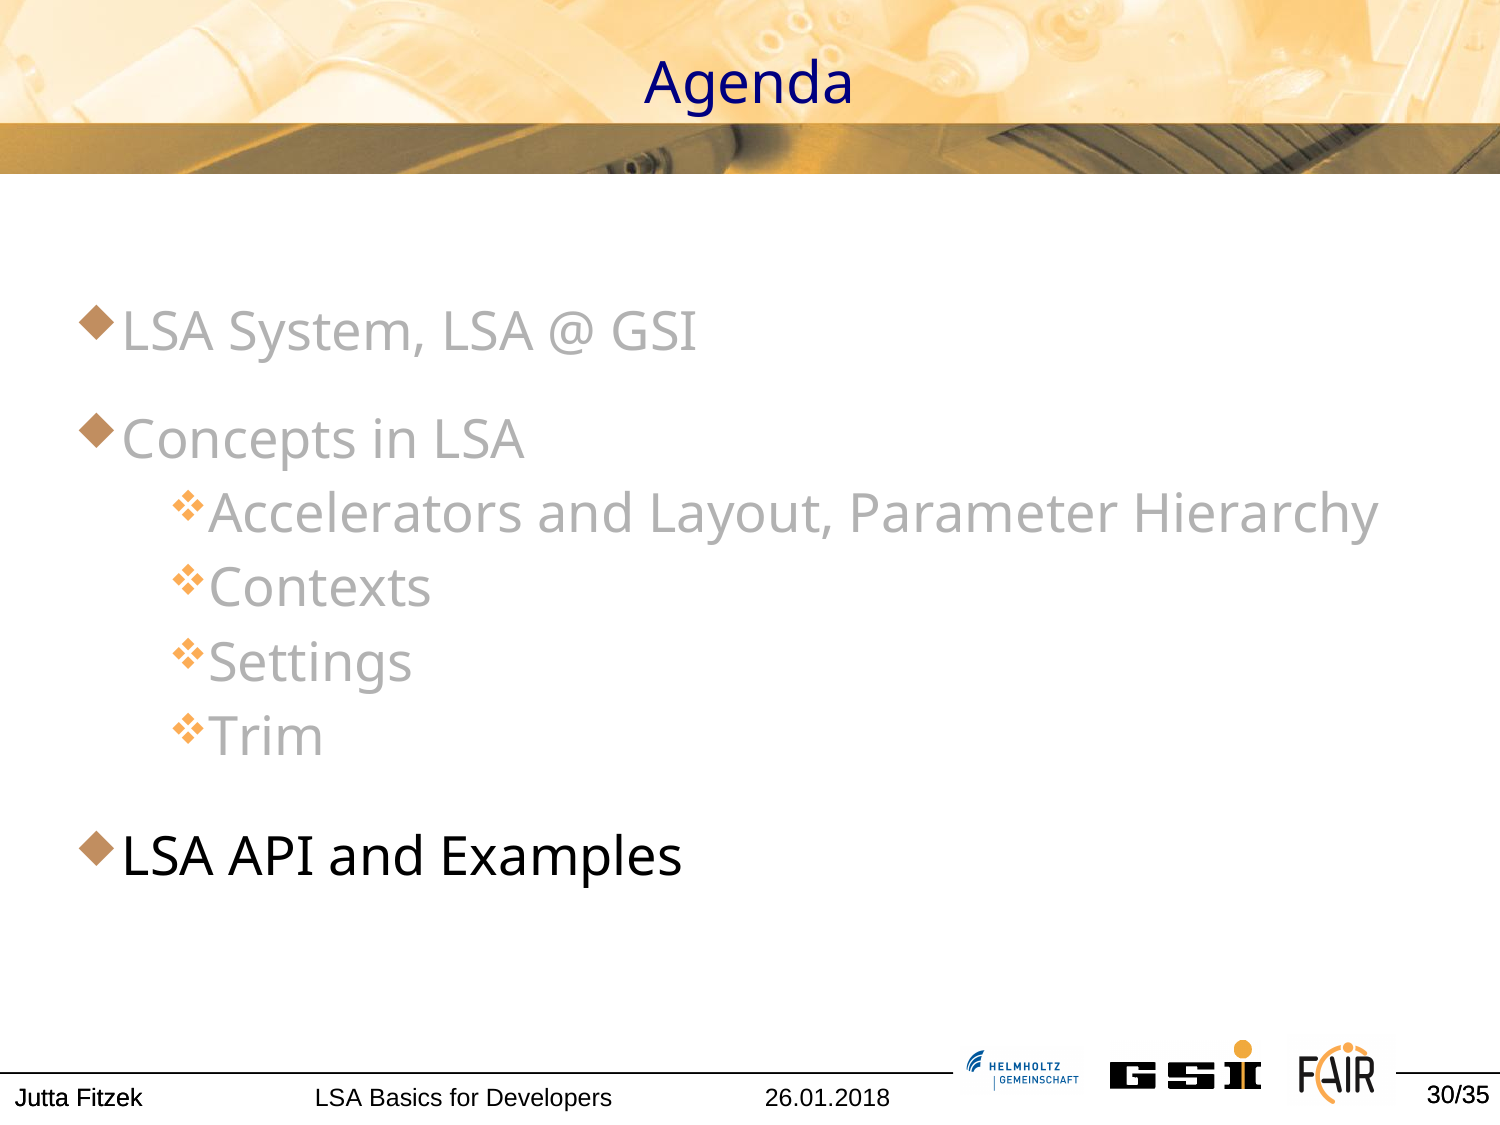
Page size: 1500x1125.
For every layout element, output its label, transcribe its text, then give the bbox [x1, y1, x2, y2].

picture [1287, 1034, 1396, 1106]
list LSA System, LSA @ GSI Concepts in LSA Accelerators and Layout, Parameter Hierarchy Contexts Settings Trim LSA API and Examples [75, 263, 1425, 1006]
title Agenda [75, 0, 1425, 174]
picture [1110, 1040, 1261, 1089]
picture [960, 1046, 1084, 1095]
picture [0, 0, 1500, 175]
